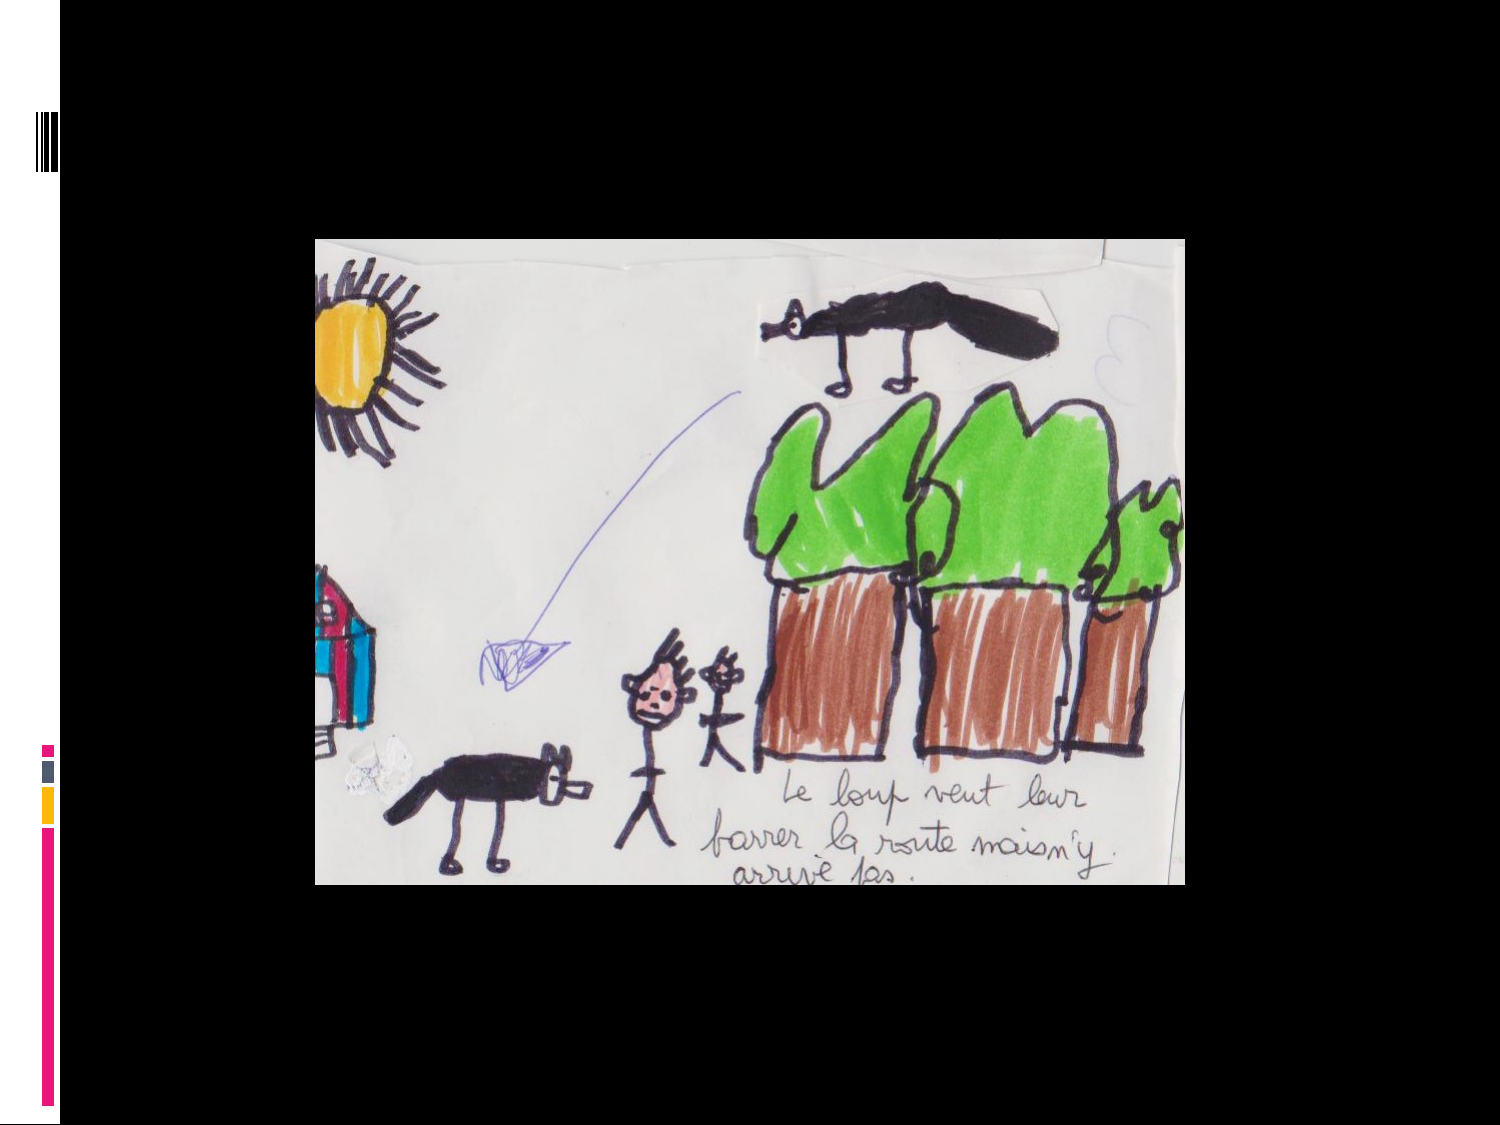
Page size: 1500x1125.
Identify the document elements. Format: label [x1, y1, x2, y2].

picture [315, 239, 1185, 885]
